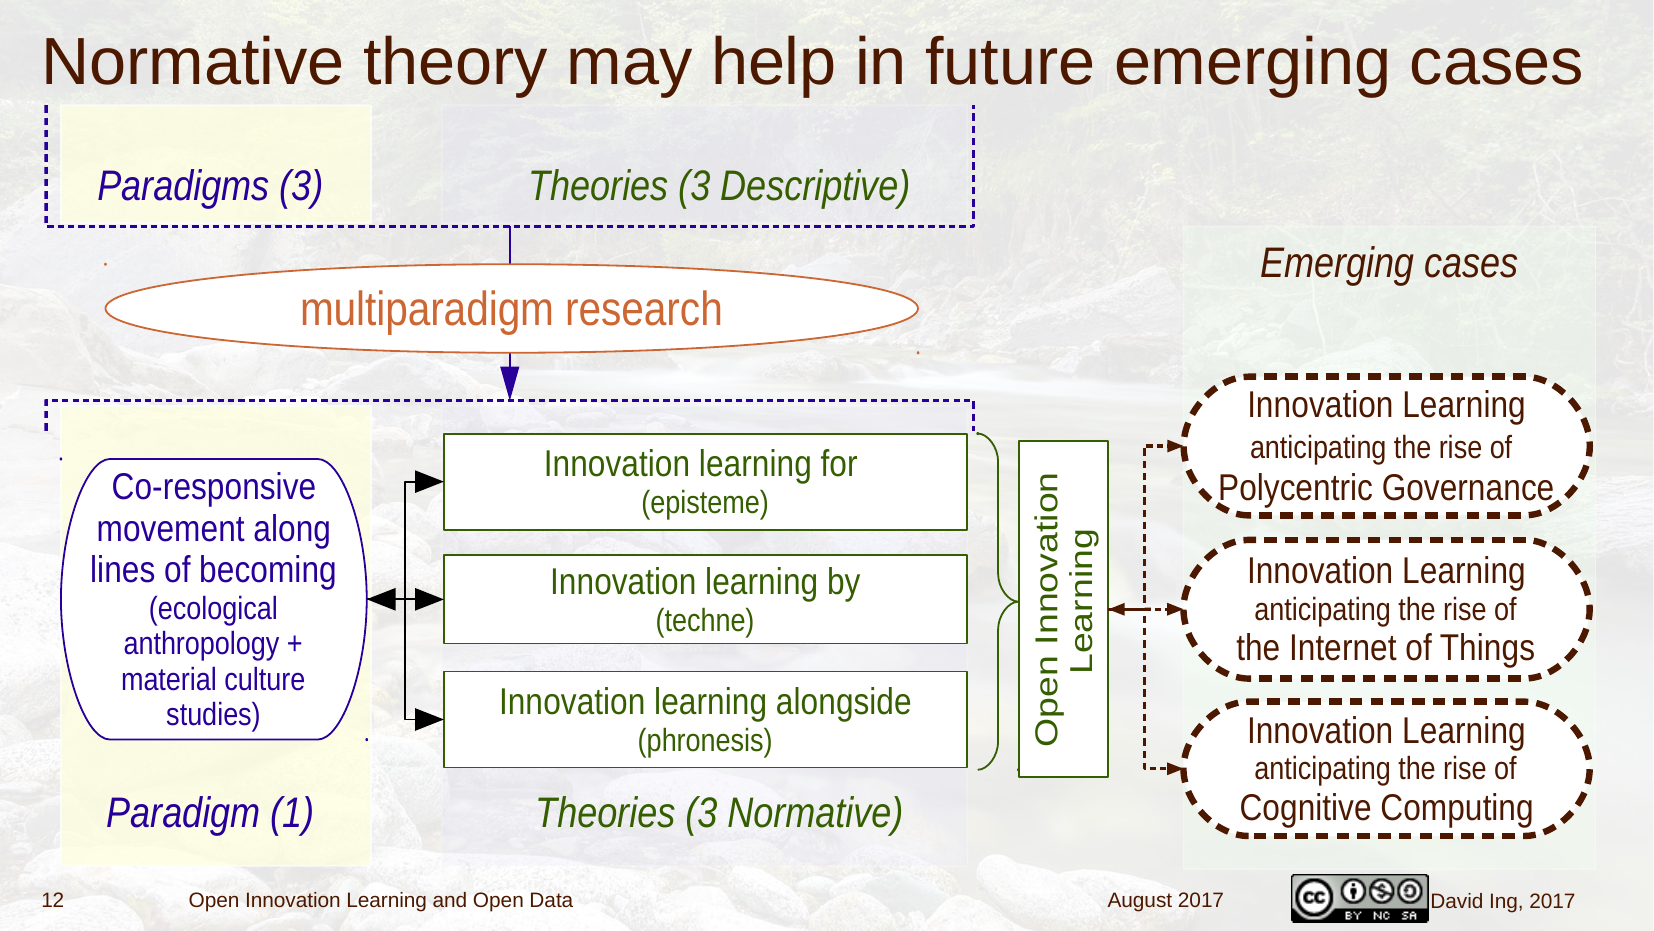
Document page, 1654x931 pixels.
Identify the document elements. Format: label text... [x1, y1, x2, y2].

title Normative theory may help in future emerging cases [41, 30, 1613, 181]
picture [0, 0, 1654, 931]
